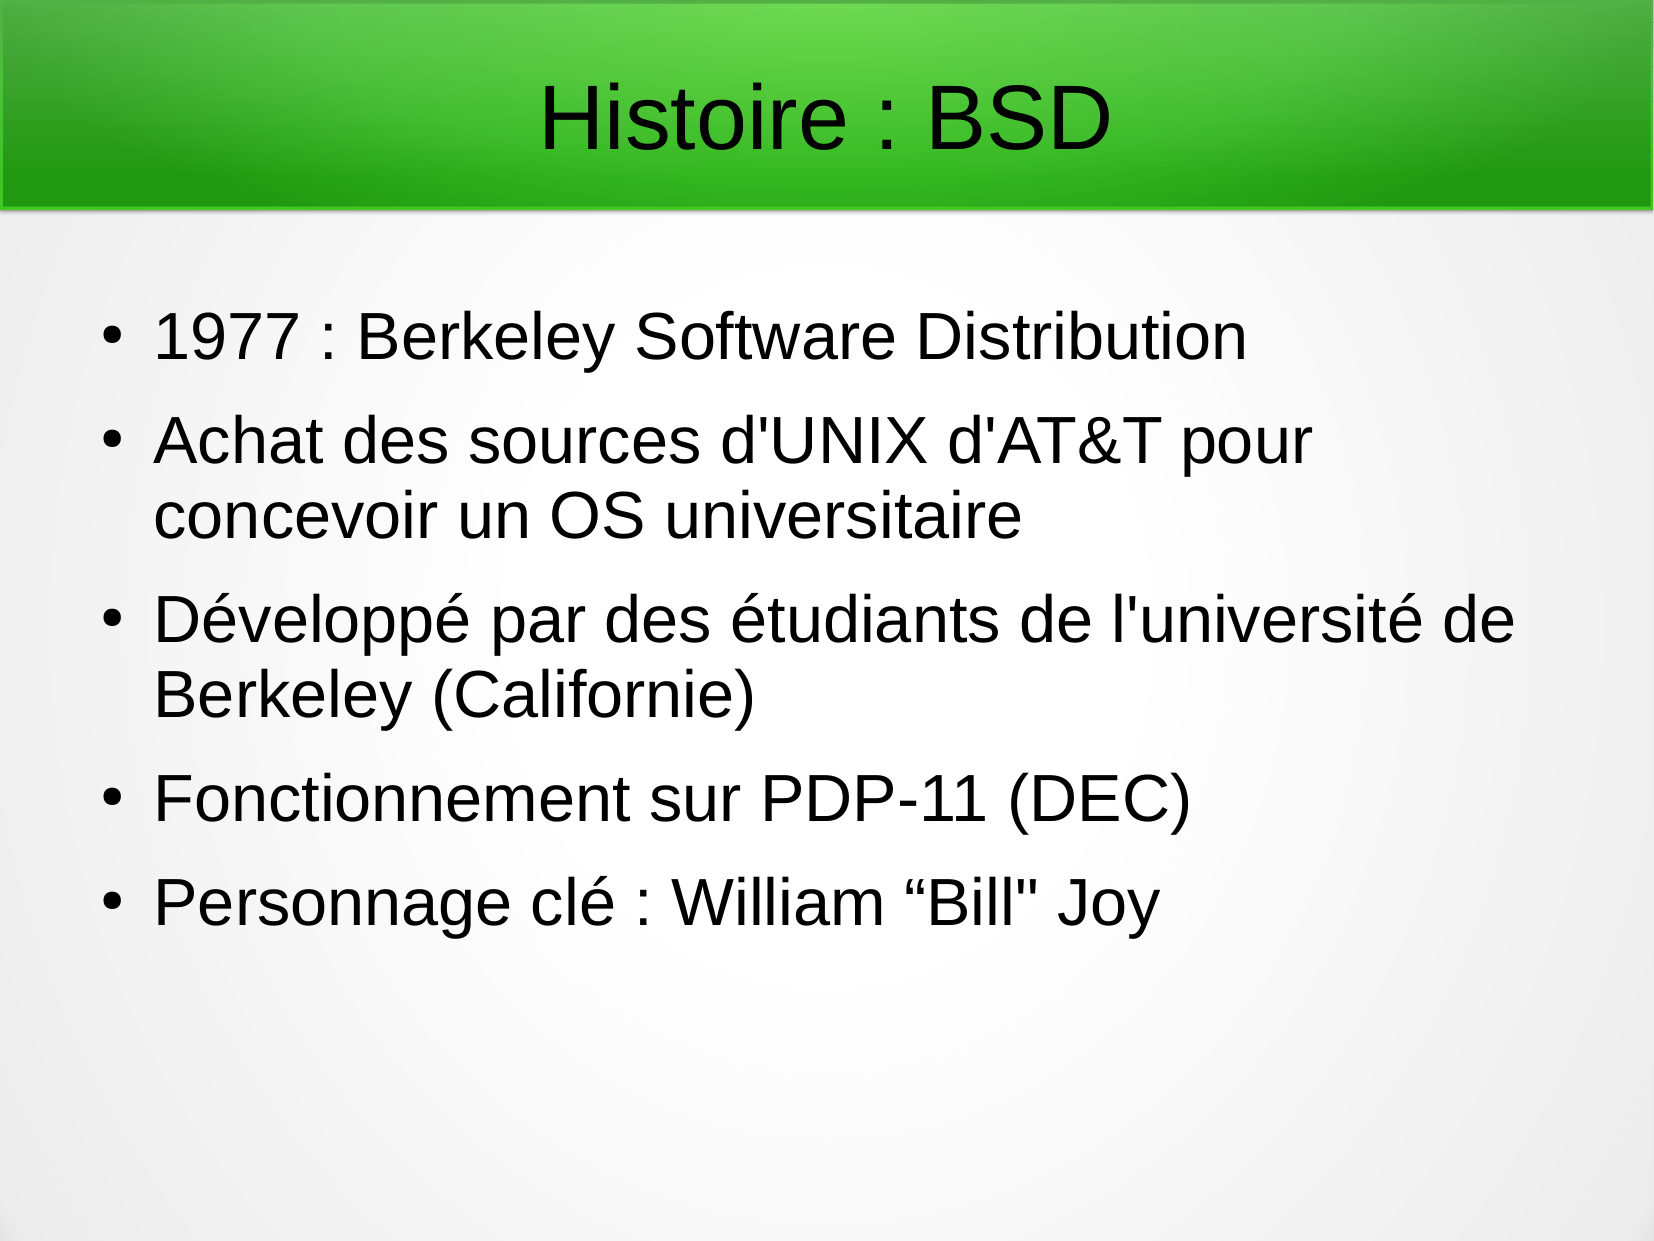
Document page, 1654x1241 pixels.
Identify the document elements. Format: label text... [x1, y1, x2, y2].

title Histoire : BSD [82, 47, 1571, 189]
list 1977 : Berkeley Software Distribution Achat des sources d'UNIX d'AT&T pour concevoir un OS universitaire Développé par des étudiants de l'université de Berkeley (Californie) Fonctionnement sur PDP-11 (DEC) Personnage clé : William “Bill" Joy [82, 299, 1571, 1019]
